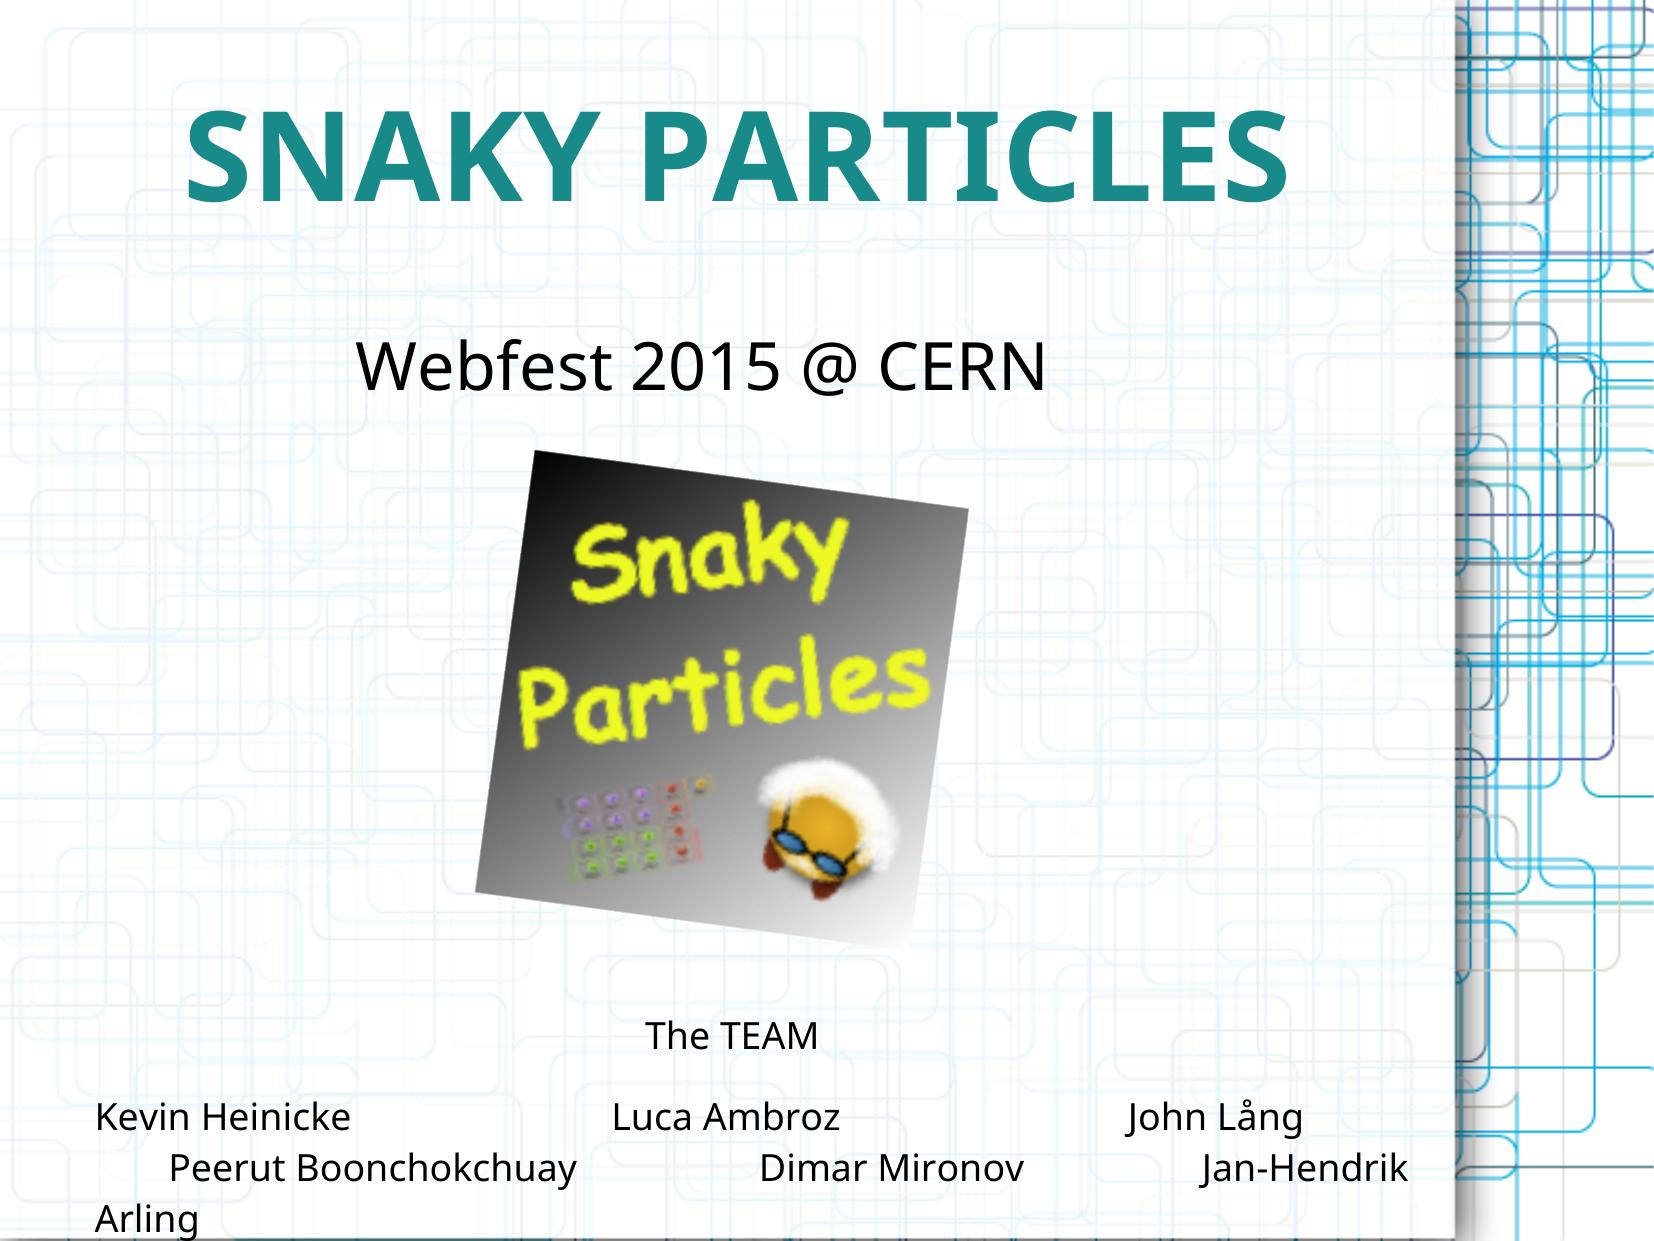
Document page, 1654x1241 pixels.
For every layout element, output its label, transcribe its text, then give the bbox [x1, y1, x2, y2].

picture [0, 0, 1654, 1241]
title SNAKY PARTICLES [59, 49, 1418, 257]
list The TEAM Kevin Heinicke Luca Ambroz John Lång Peerut Boonchokchuay Dimar Mironov Jan-Hendrik Arling [94, 1009, 1418, 1241]
list Webfest 2015 @ CERN [82, 318, 1323, 710]
